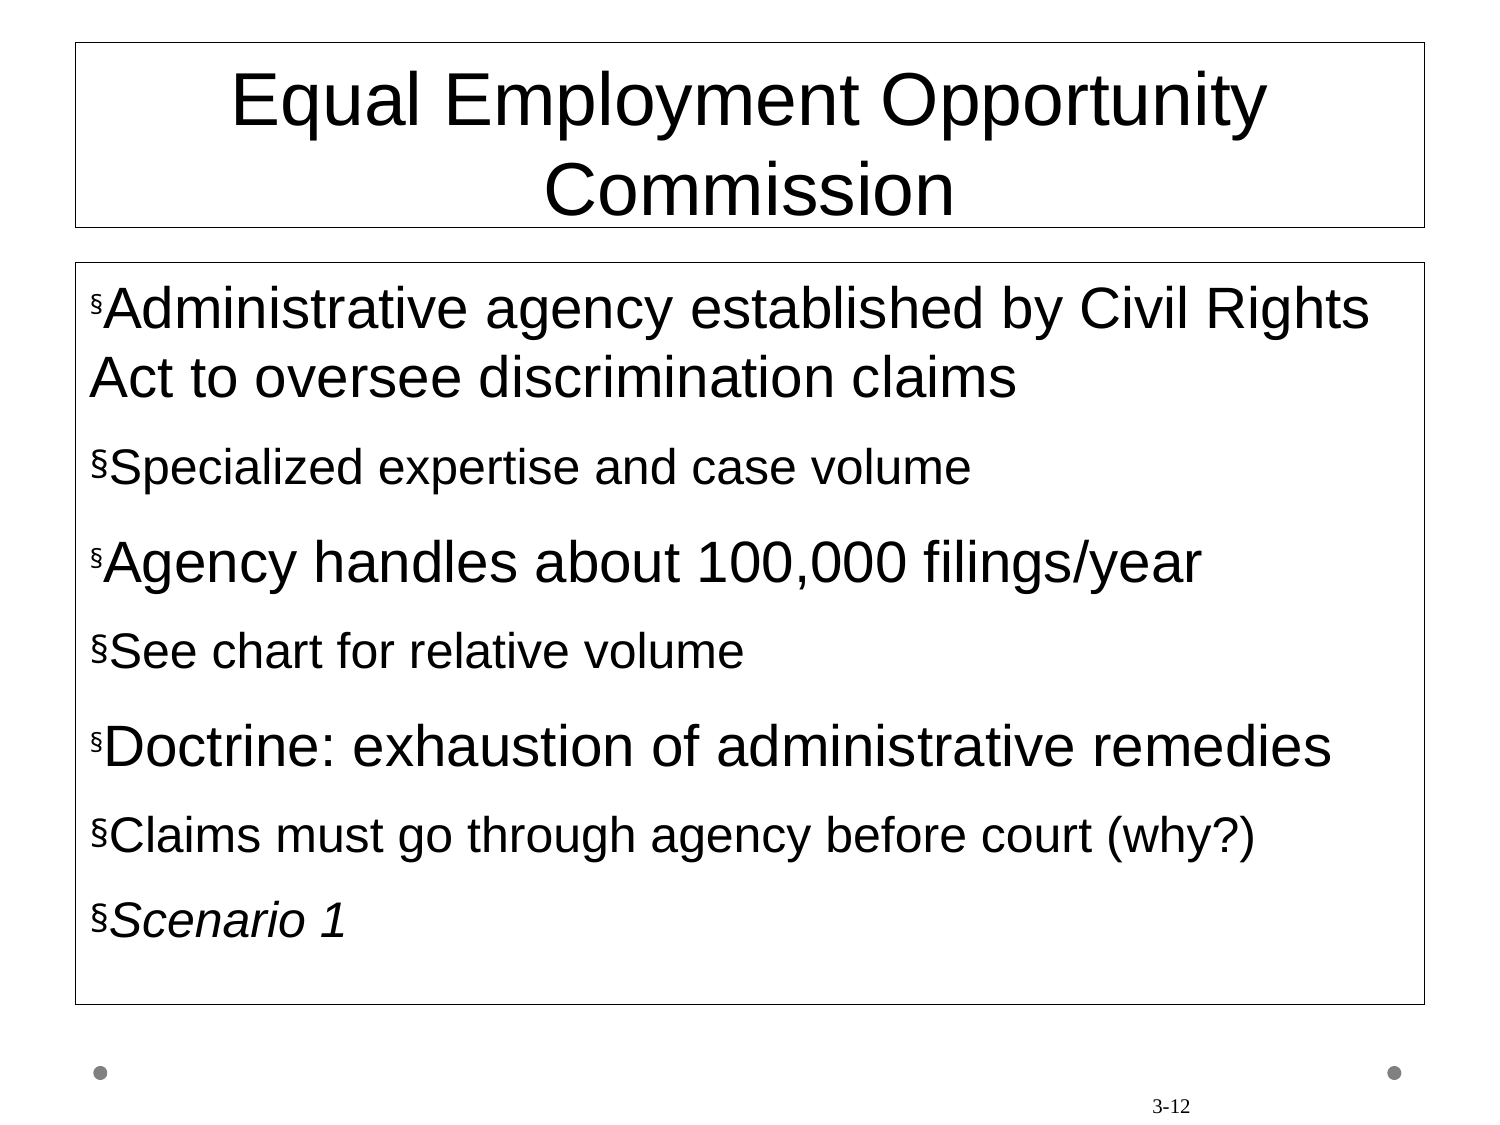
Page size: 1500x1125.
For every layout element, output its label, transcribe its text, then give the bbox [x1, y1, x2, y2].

title Equal Employment Opportunity Commission [75, 42, 1425, 228]
list Administrative agency established by Civil Rights Act to oversee discrimination claims Specialized expertise and case volume Agency handles about 100,000 filings/year See chart for relative volume Doctrine: exhaustion of administrative remedies Claims must go through agency before court (why?) Scenario 1 [75, 262, 1425, 1005]
